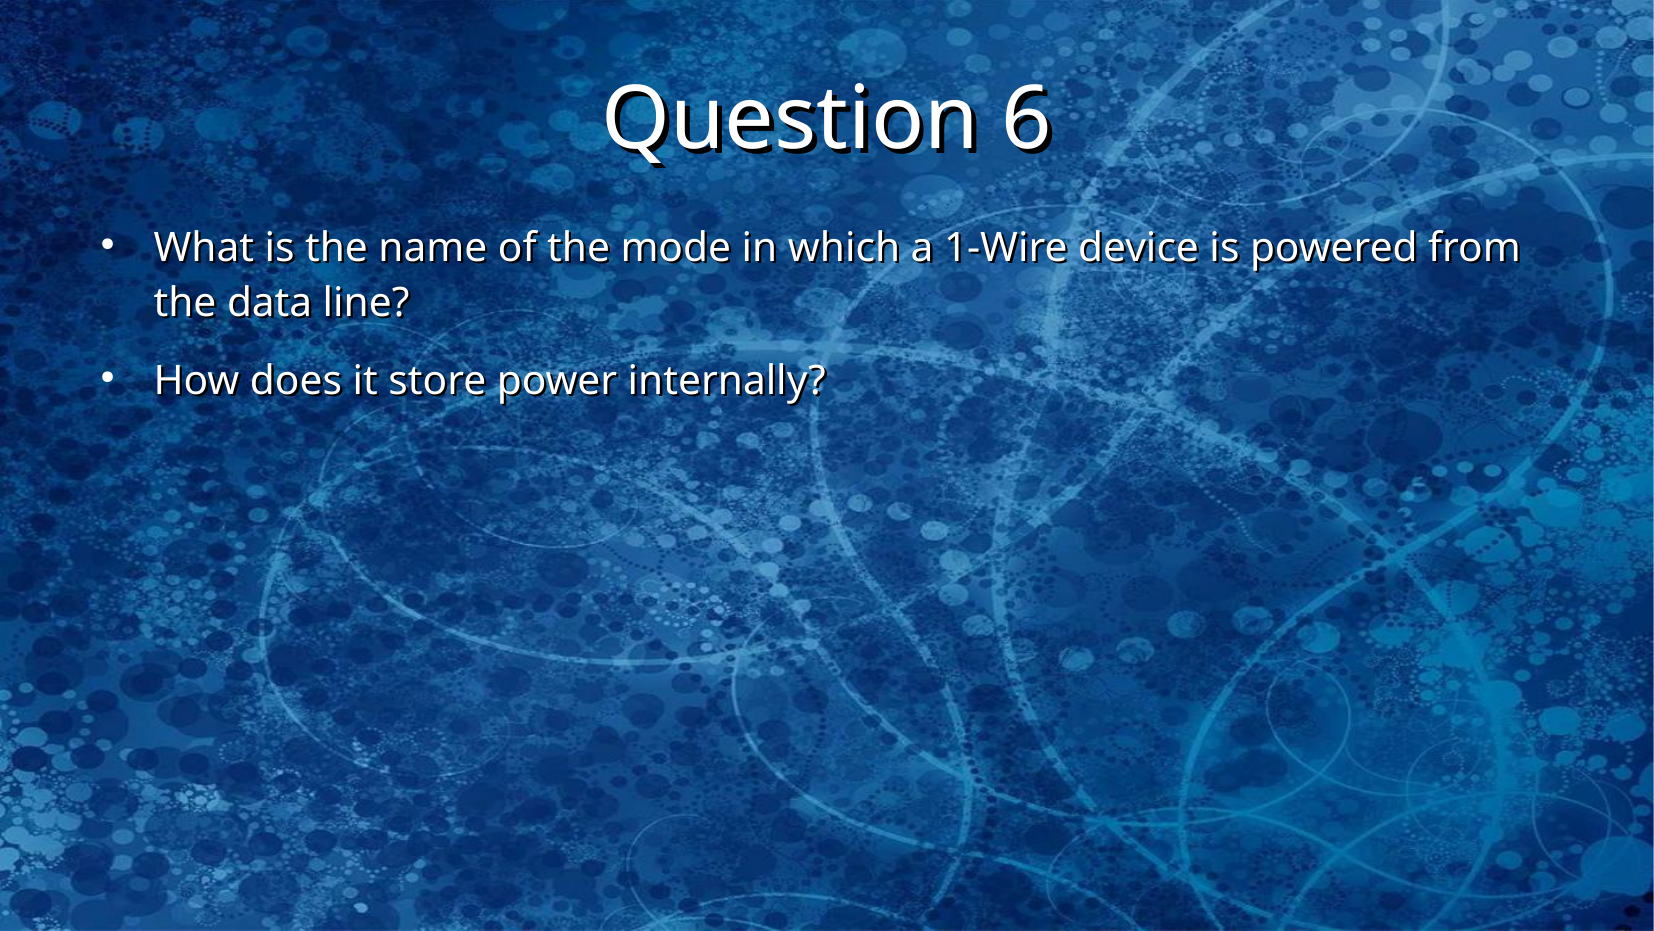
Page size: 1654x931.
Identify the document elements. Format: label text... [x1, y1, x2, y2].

picture [0, 0, 1654, 931]
list What is the name of the mode in which a 1-Wire device is powered from the data line? How does it store power internally? [82, 217, 1571, 758]
title Question 6 [82, 37, 1571, 193]
